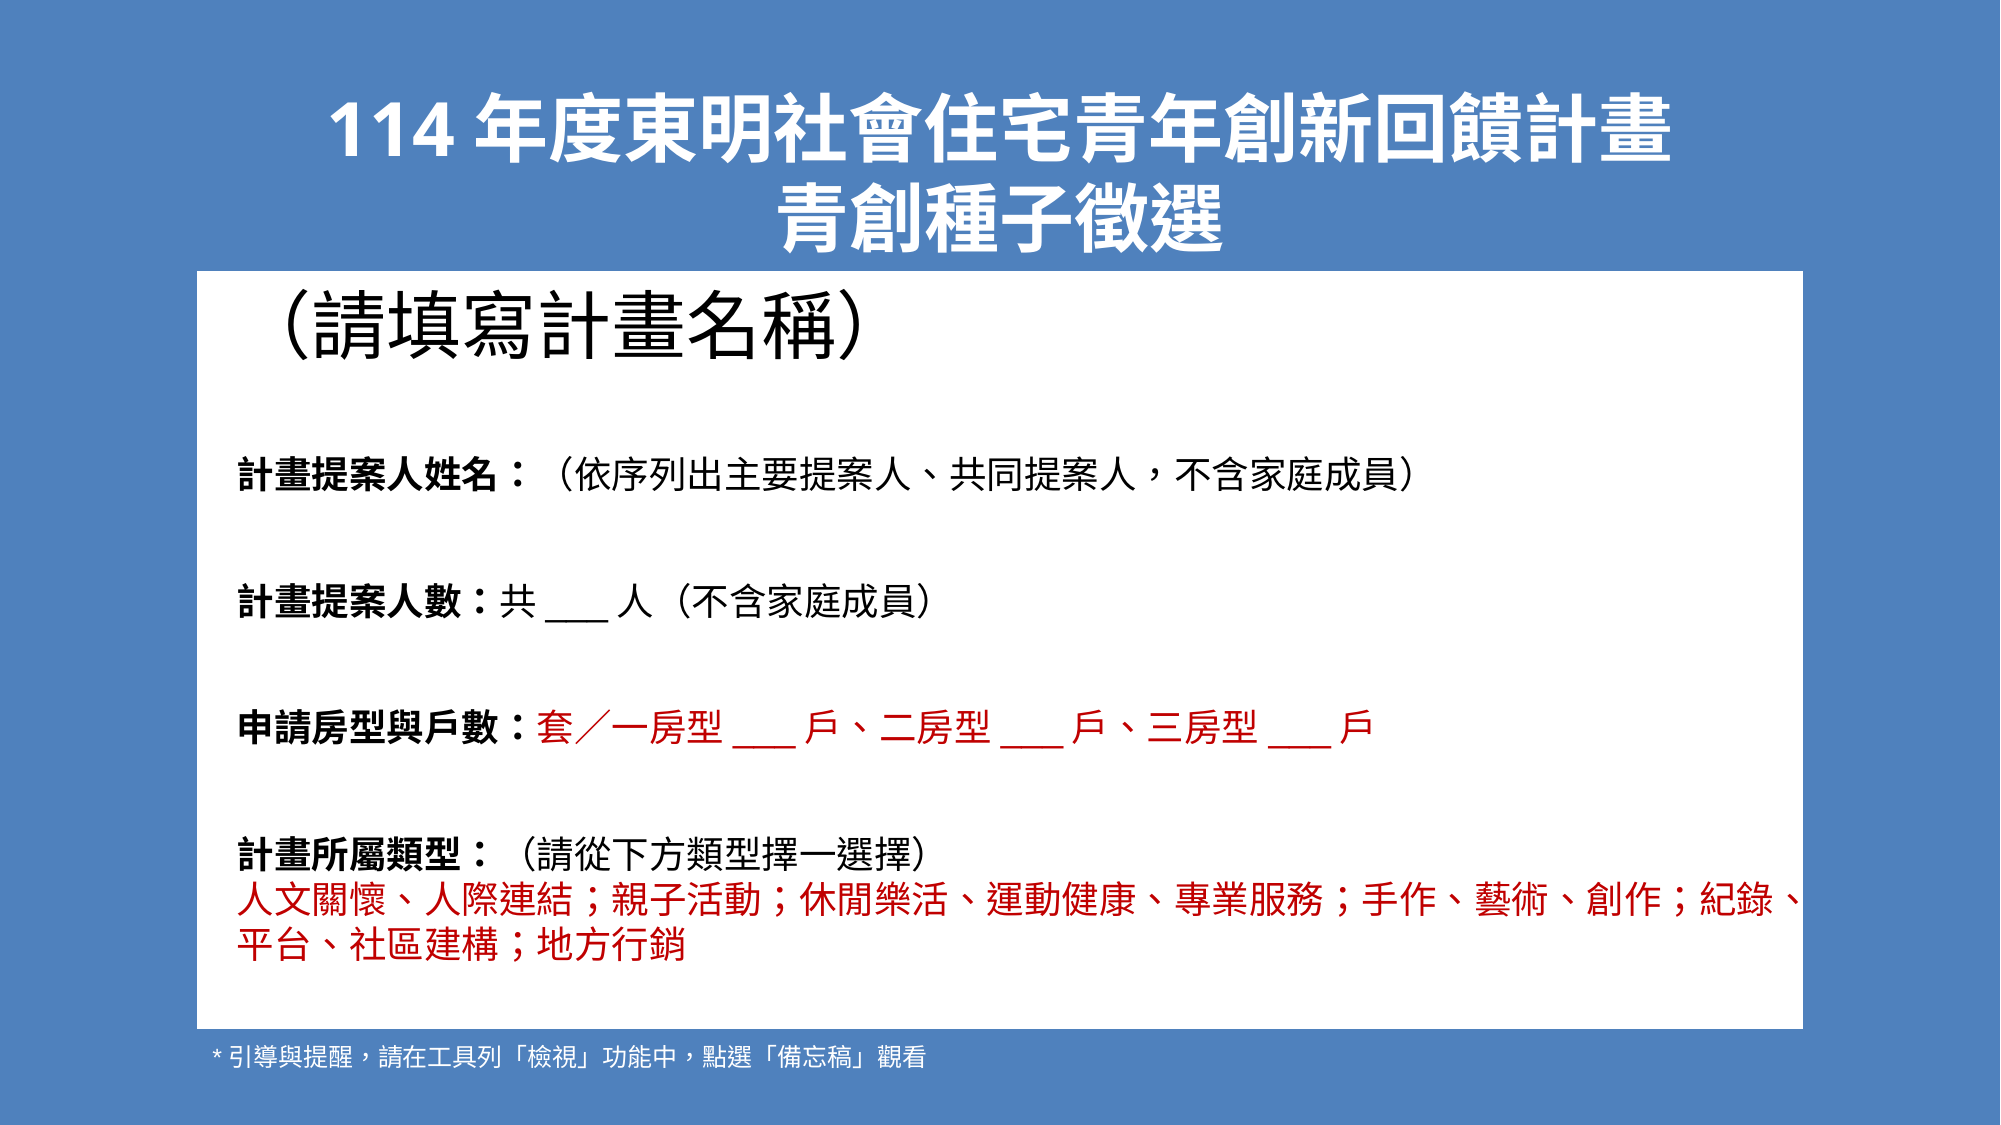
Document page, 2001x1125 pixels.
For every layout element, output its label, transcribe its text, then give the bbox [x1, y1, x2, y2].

text_box *引導與提醒，請在工具列「檢視」功能中，點選「備忘稿」觀看 [197, 1033, 946, 1080]
text_box 計畫提案人姓名：（依序列出主要提案人、共同提案人，不含家庭成員） [221, 443, 1464, 504]
text_box 申請房型與戶數：套／一房型___戶、二房型___戶、三房型___戶 [221, 696, 1480, 803]
text_box [0, 0, 2000, 1125]
text_box 114年度東明社會住宅青年創新回饋計畫 青創種子徵選 [197, 73, 1803, 271]
text_box 計畫所屬類型：（請從下方類型擇一選擇） 人文關懷、人際連結；親子活動；休閒樂活、運動健康、專業服務；手作、藝術、創作；紀錄、平台、社區建構；地方行銷 [221, 823, 1803, 975]
text_box （請填寫計畫名稱） [221, 271, 1779, 378]
text_box 計畫提案人數：共___人（不含家庭成員） [221, 570, 1016, 631]
